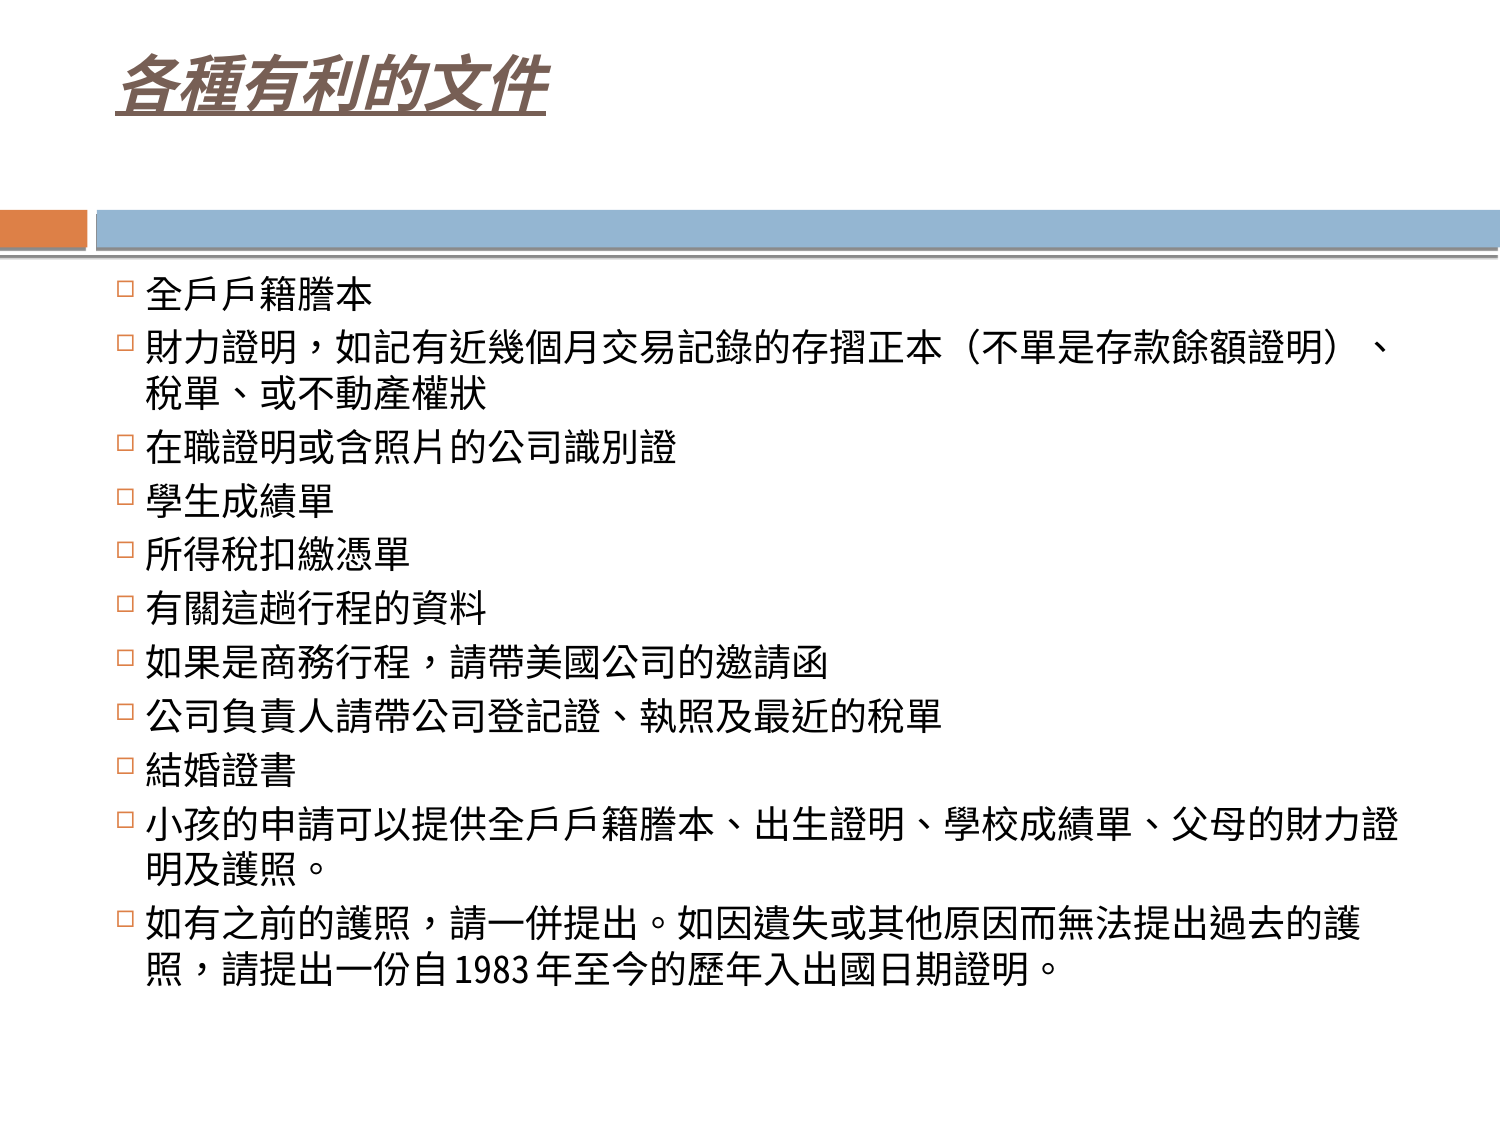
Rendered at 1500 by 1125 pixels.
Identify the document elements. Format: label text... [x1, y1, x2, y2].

title 各種有利的文件 [100, 37, 1438, 200]
list 全戶戶籍謄本 財力證明，如記有近幾個月交易記錄的存摺正本（不單是存款餘額證明）、稅單、或不動產權狀 在職證明或含照片的公司識別證 學生成績單 所得稅扣繳憑單 有關這趟行程的資料 如果是商務行程，請帶美國公司的邀請函 公司負責人請帶公司登記證、執照及最近的稅單 結婚證書 小孩的申請可以提供全戶戶籍謄本、出生證明、學校成績單、父母的財力證明及護照。 如有之前的護照，請一併提出。如因遺失或其他原因而無法提出過去的護照，請提出一份自1983年至今的歷年入出國日期證明。 [100, 262, 1438, 1000]
